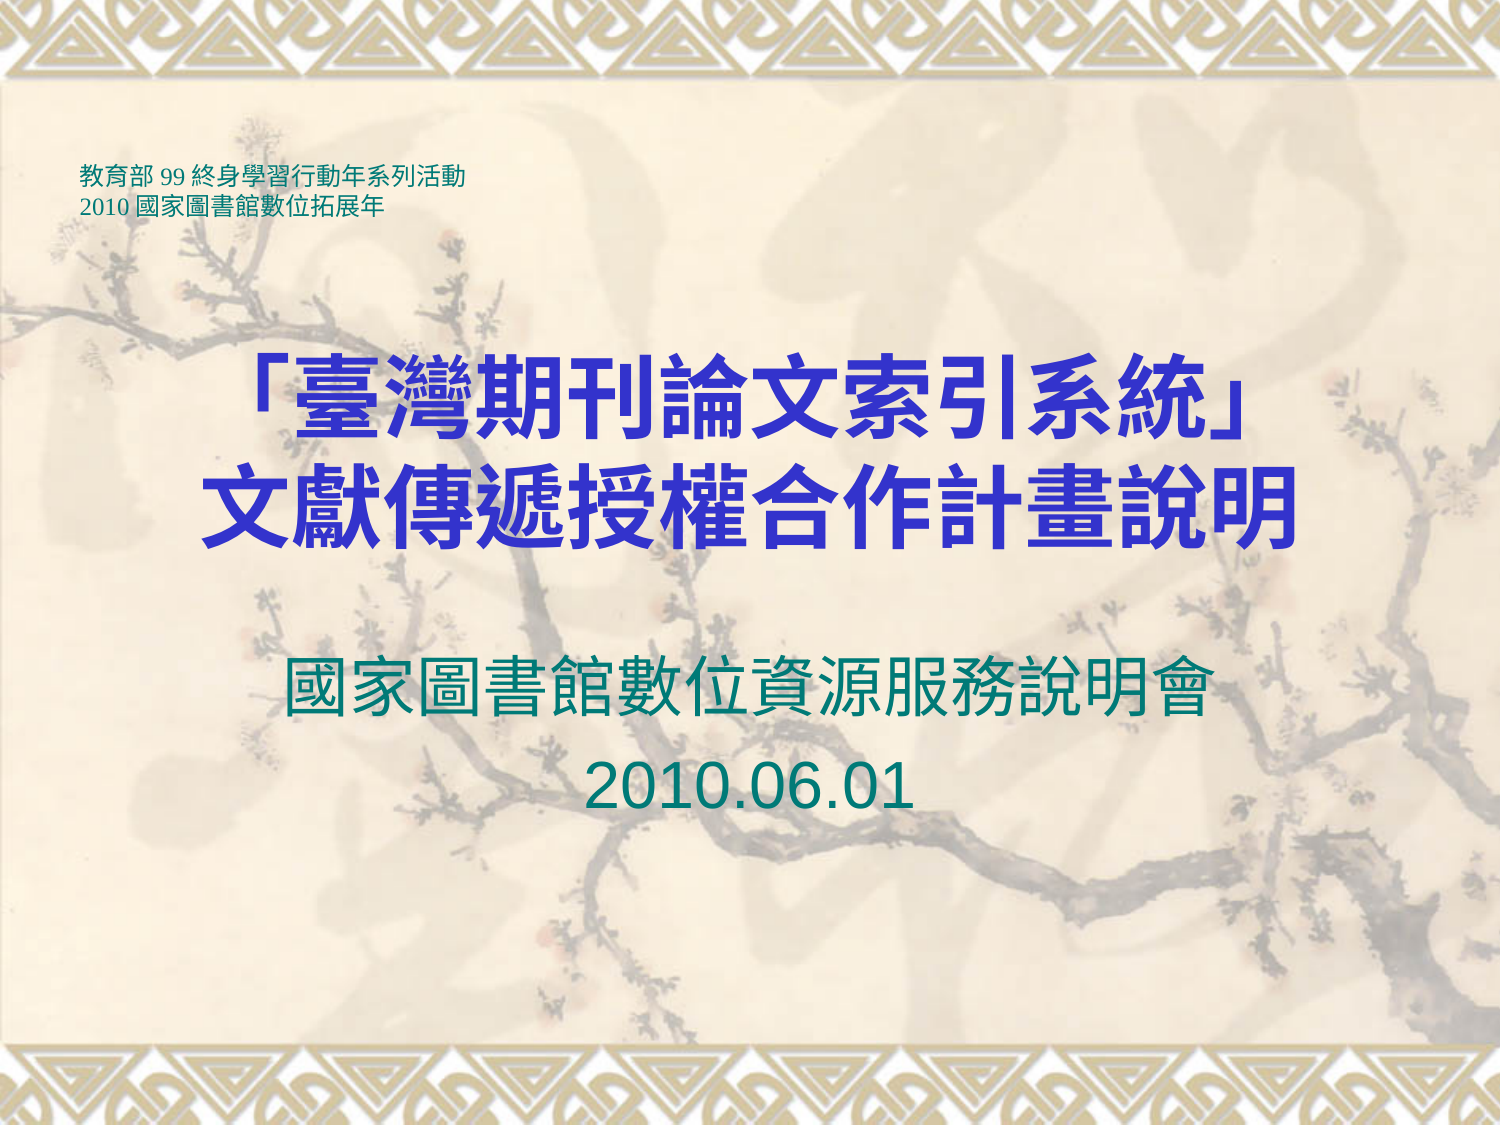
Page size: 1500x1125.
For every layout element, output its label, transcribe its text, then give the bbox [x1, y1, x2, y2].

subtitle 國家圖書館數位資源服務說明會 2010.06.01 [225, 637, 1276, 925]
title 「臺灣期刊論文索引系統」 文獻傳遞授權合作計畫說明 [112, 299, 1388, 601]
picture [0, 0, 1500, 1125]
